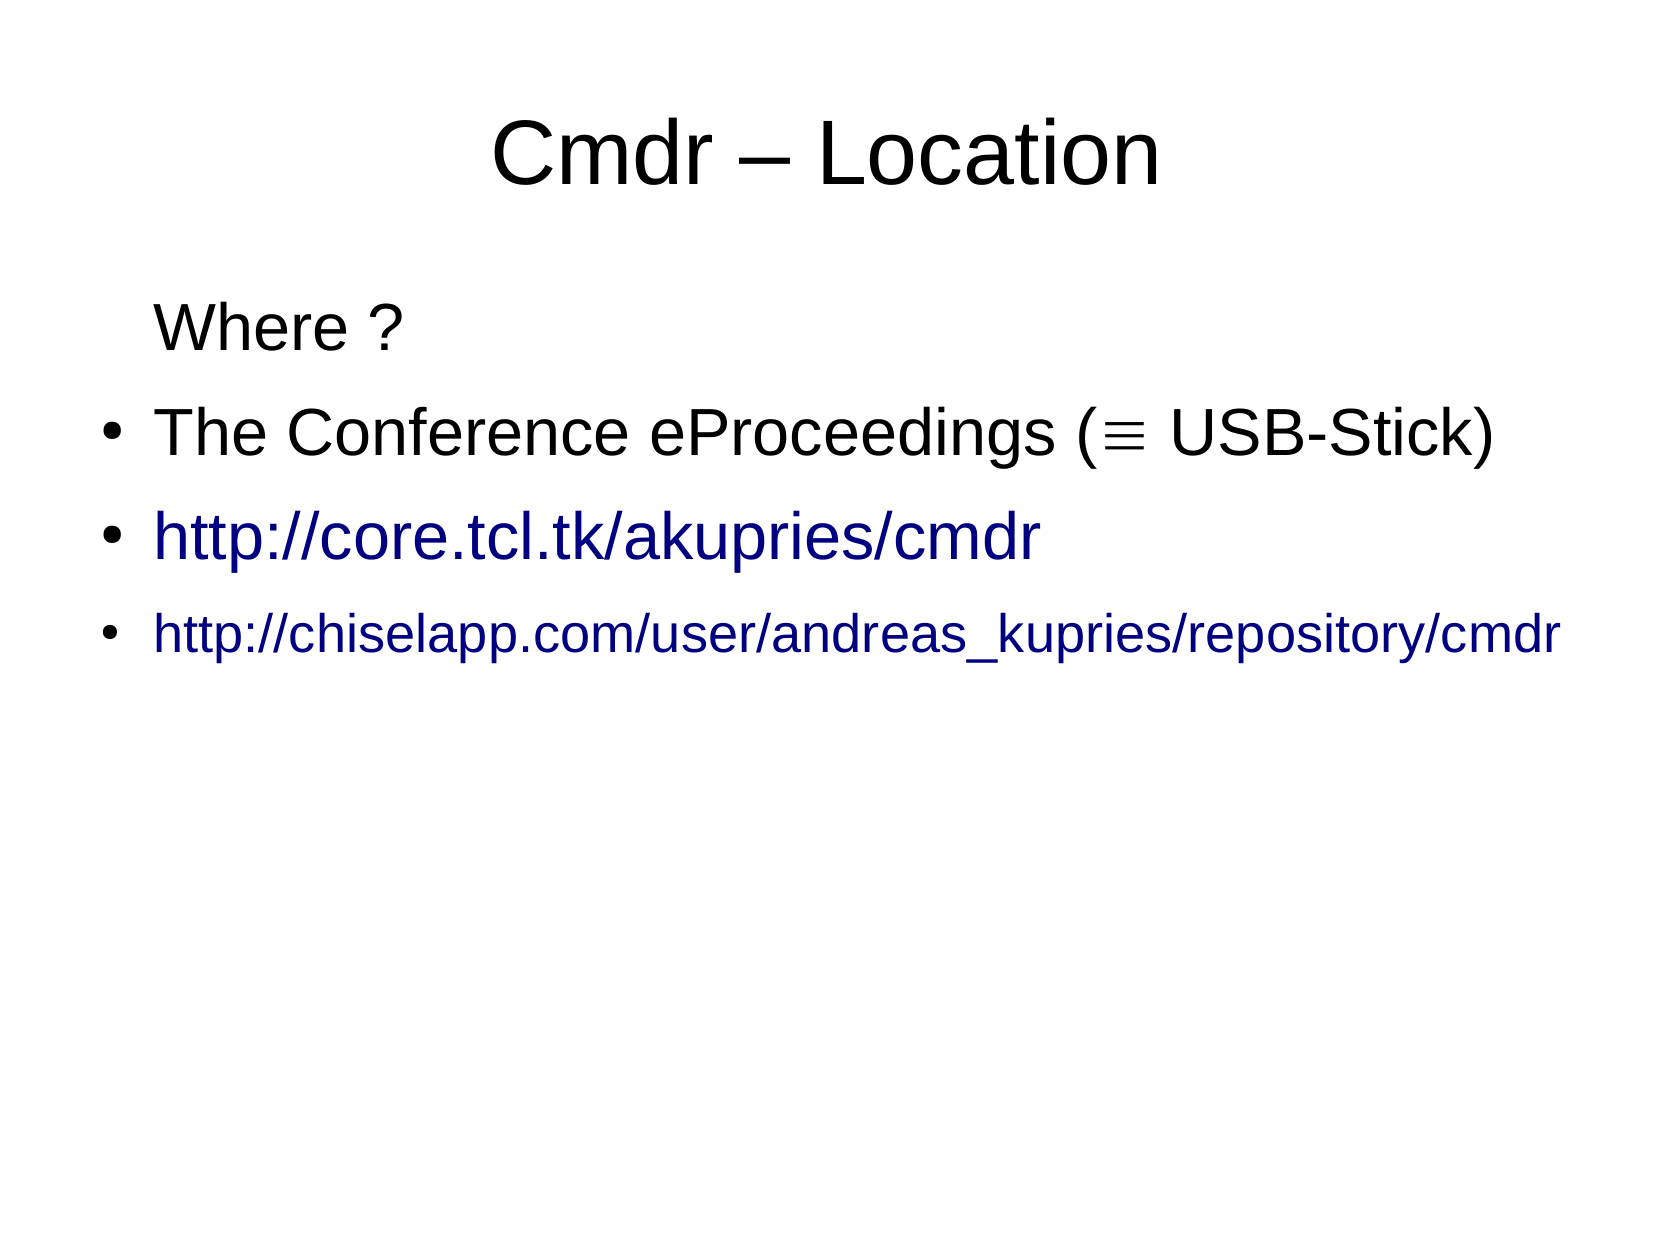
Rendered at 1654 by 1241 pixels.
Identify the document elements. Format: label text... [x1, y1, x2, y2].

list Where ? The Conference eProceedings (º USB-Stick) http://core.tcl.tk/akupries/cmdr http://chiselapp.com/user/andreas_kupries/repository/cmdr [82, 290, 1571, 1094]
title Cmdr – Location [82, 56, 1571, 250]
